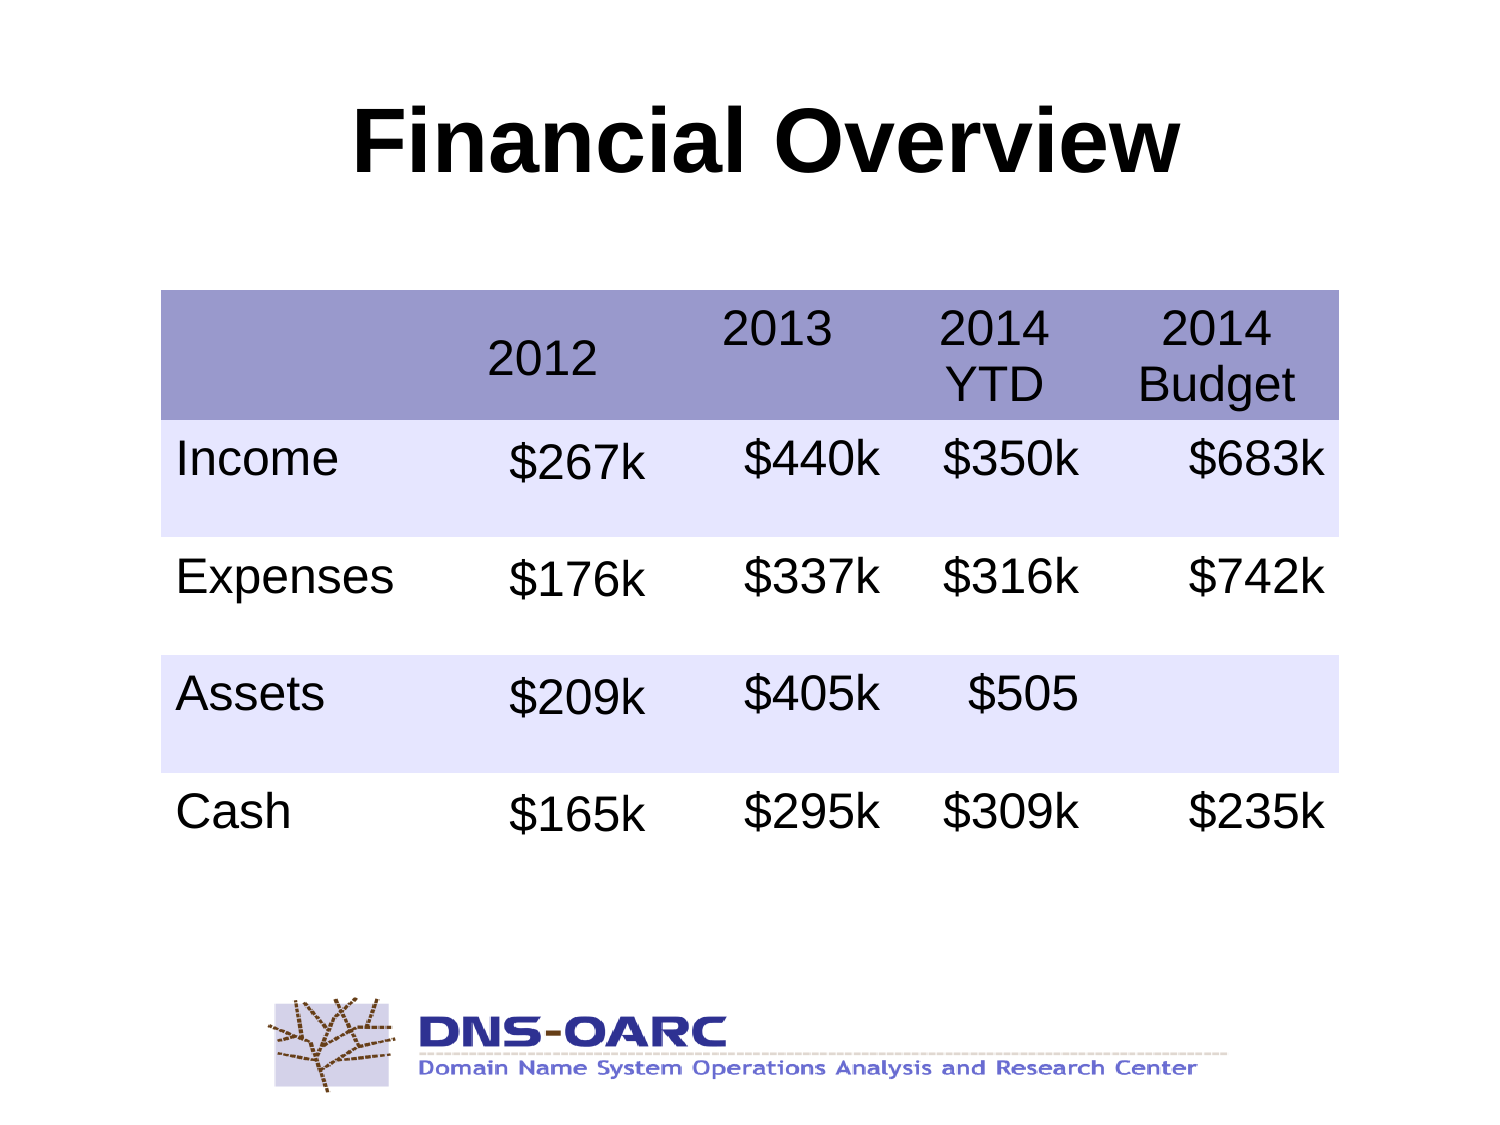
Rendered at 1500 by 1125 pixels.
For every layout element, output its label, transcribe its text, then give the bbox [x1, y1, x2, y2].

table_header 2013 [660, 290, 895, 420]
table_cell $440k [660, 420, 895, 537]
table_header [161, 290, 425, 420]
table_cell $209k [425, 655, 660, 773]
table_cell Expenses [161, 537, 425, 655]
table_cell $350k [895, 420, 1094, 537]
table_cell $267k [425, 420, 660, 537]
table_cell $683k [1094, 420, 1339, 537]
table_cell $337k [660, 537, 895, 655]
table_header 2012 [425, 290, 660, 420]
table_cell $235k [1094, 773, 1339, 890]
table_cell $295k [660, 773, 895, 890]
table_header 2014 Budget [1094, 290, 1339, 420]
table_cell Cash [161, 773, 425, 890]
table_cell $742k [1094, 537, 1339, 655]
table_cell Assets [161, 655, 425, 773]
table_cell $309k [895, 773, 1094, 890]
picture [214, 991, 1259, 1099]
table_cell $316k [895, 537, 1094, 655]
title Financial Overview [75, 52, 1426, 226]
table_cell $165k [425, 773, 660, 890]
table_cell Income [161, 420, 425, 537]
table_header 2014 YTD [895, 290, 1094, 420]
table_cell [1094, 655, 1339, 773]
table_cell $176k [425, 537, 660, 655]
table_cell $505 [895, 655, 1094, 773]
table_cell $405k [660, 655, 895, 773]
